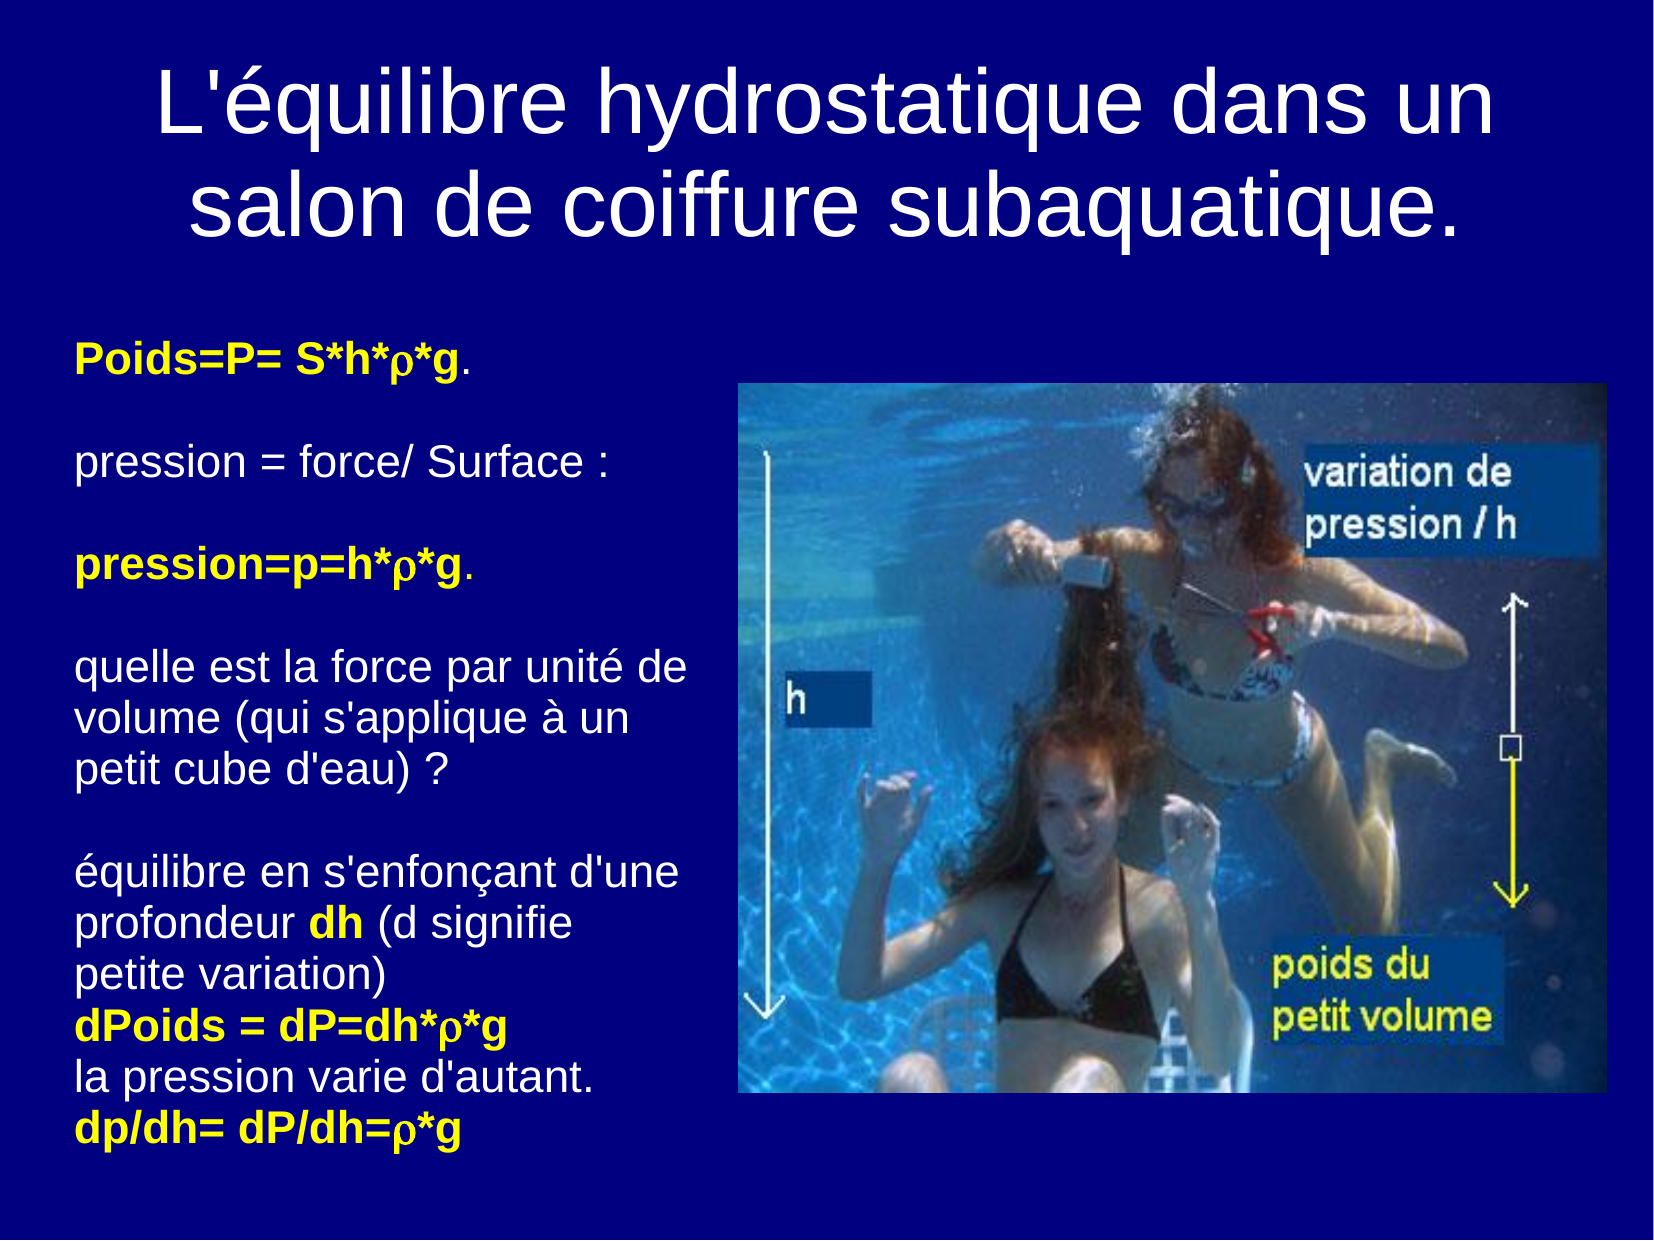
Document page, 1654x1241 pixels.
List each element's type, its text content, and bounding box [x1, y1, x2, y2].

text_box Poids=P= S*h*r*g. pression = force/ Surface : pression=p=h*r*g. quelle est la force par unité de volume (qui s'applique à un petit cube d'eau) ? équilibre en s'enfonçant d'une profondeur dh (d signifie petite variation) dPoids = dP=dh*r*g la pression varie d'autant. dp/dh= dP/dh=r*g [59, 274, 709, 1241]
title L'équilibre hydrostatique dans un salon de coiffure subaquatique. [82, 49, 1571, 257]
picture [738, 383, 1607, 1093]
